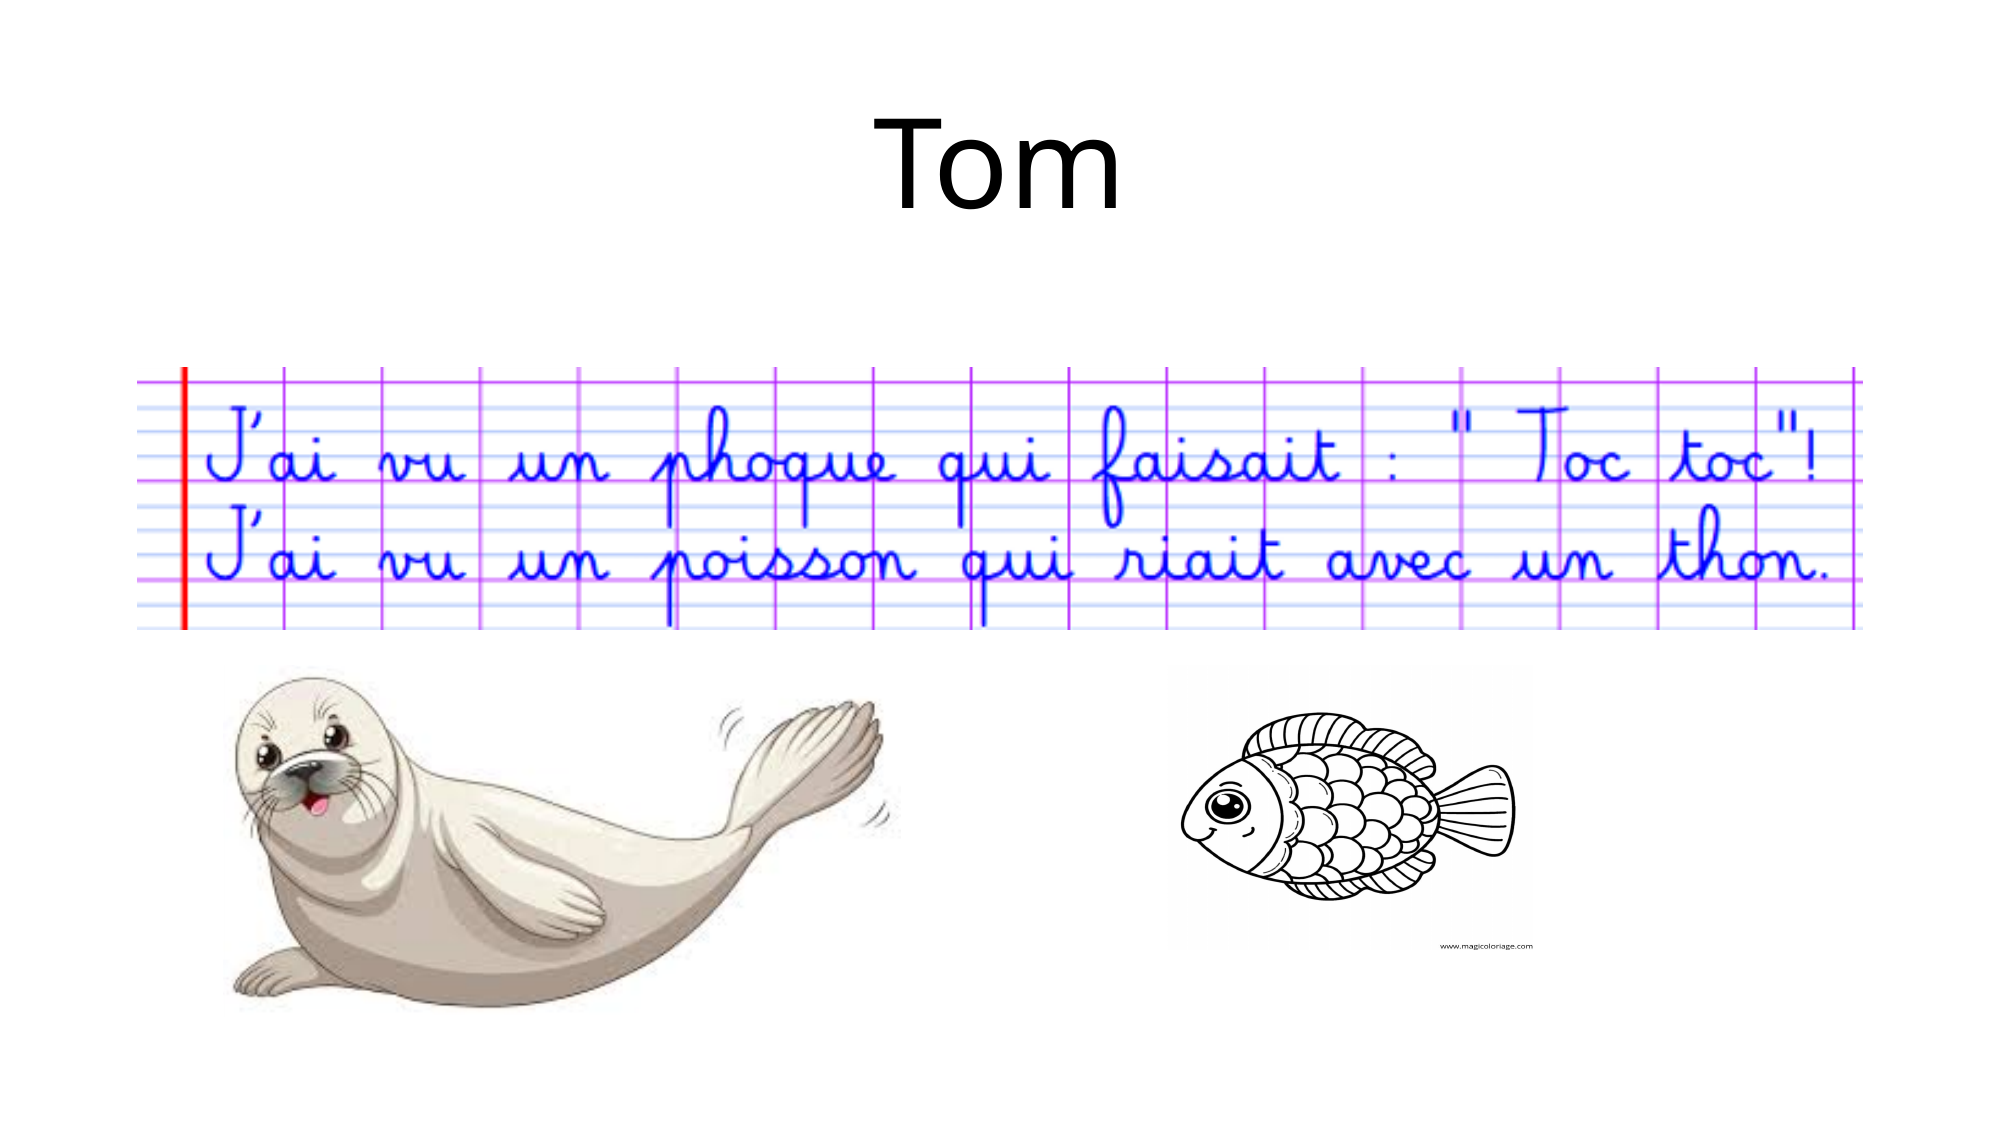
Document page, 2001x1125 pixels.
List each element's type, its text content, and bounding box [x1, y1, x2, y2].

picture [223, 665, 901, 1017]
picture [137, 367, 1863, 630]
picture [1167, 665, 1533, 950]
title Tom [137, 59, 1863, 278]
